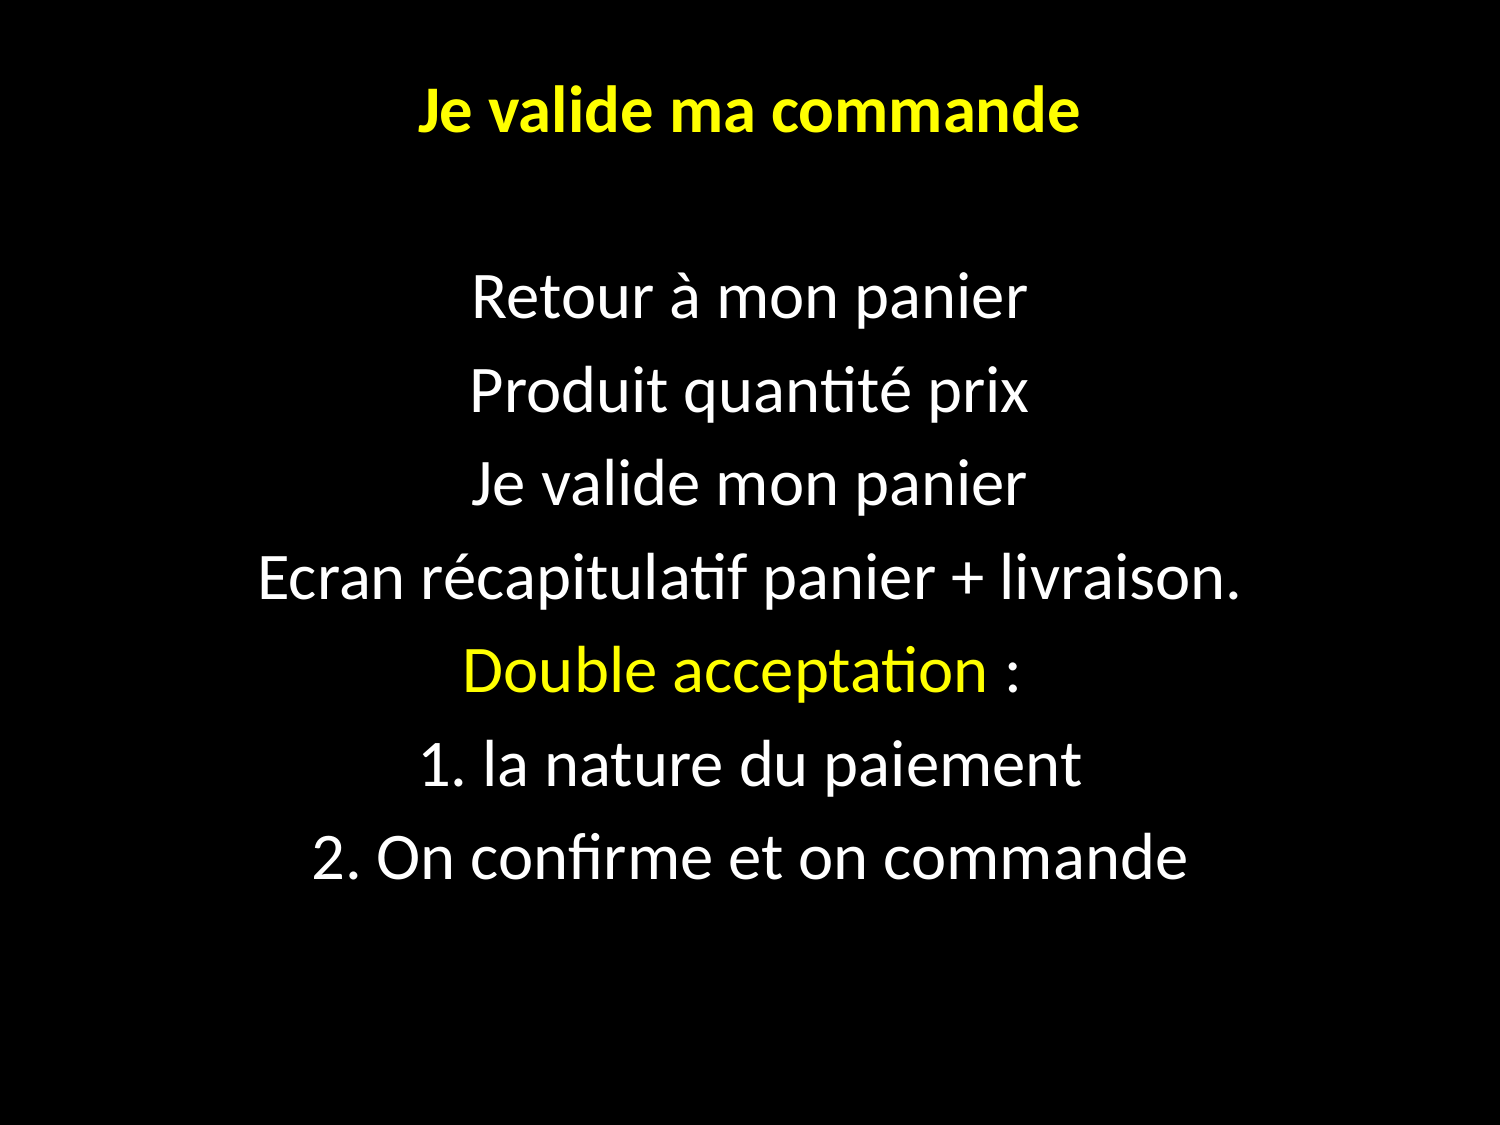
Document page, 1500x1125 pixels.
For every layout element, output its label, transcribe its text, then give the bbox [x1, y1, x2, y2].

list Je valide ma commande Retour à mon panier Produit quantité prix Je valide mon panier Ecran récapitulatif panier + livraison. Double acceptation : 1. la nature du paiement 2. On confirme et on commande [75, 57, 1425, 1125]
